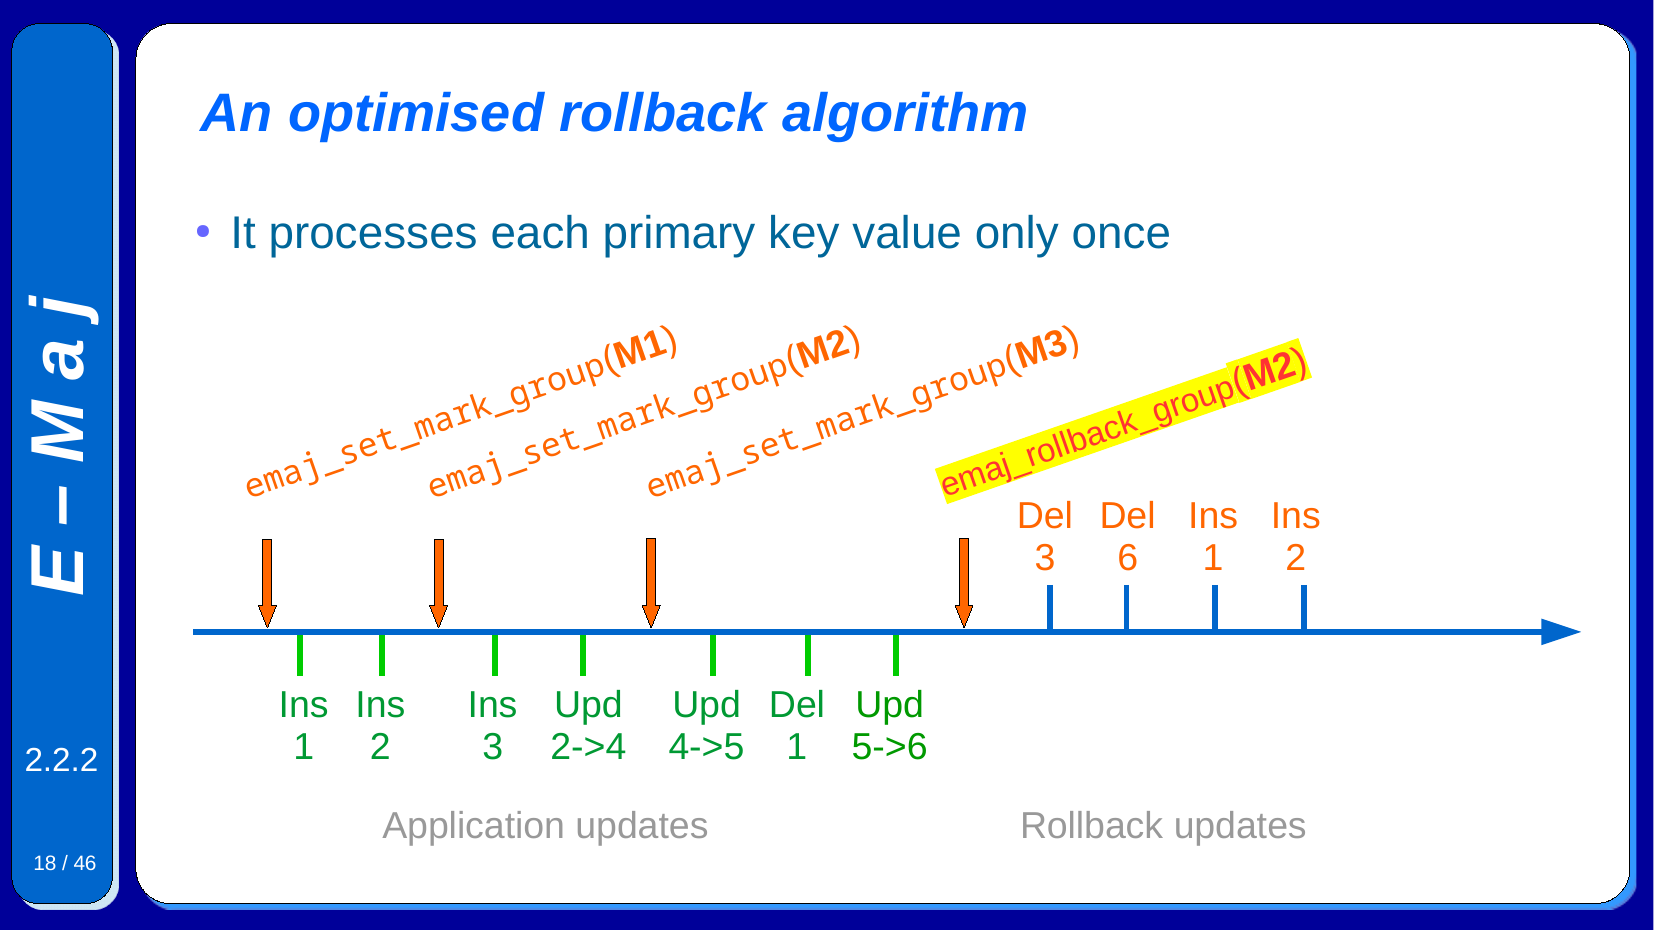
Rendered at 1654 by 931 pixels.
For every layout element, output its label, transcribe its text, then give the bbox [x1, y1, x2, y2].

text_box Ins 2 [1256, 487, 1347, 588]
text_box Upd 4->5 [653, 676, 779, 777]
text_box Del 3 [1002, 487, 1084, 588]
text_box Application updates [367, 796, 805, 854]
text_box Ins 3 [452, 676, 535, 777]
text_box Upd 2->4 [535, 676, 653, 777]
title An optimised rollback algorithm [200, 34, 1575, 191]
text_box emaj_set_mark_group(M2) [403, 302, 887, 530]
text_box [955, 538, 973, 628]
text_box [258, 539, 277, 628]
text_box emaj_set_mark_group(M1) [220, 302, 700, 530]
text_box Rollback updates [1005, 796, 1428, 854]
text_box emaj_rollback_group(M2) [917, 313, 1369, 530]
text_box Ins 1 [1187, 487, 1256, 588]
text_box Del 6 [1084, 487, 1187, 588]
text_box Ins 1 [263, 676, 340, 777]
text_box [429, 539, 448, 628]
text_box emaj_set_mark_group(M3) [622, 302, 1105, 530]
text_box [642, 538, 661, 628]
text_box Upd 5->6 [836, 676, 962, 777]
list It processes each primary key value only once [177, 206, 1587, 827]
text_box Ins 2 [340, 676, 432, 777]
text_box Del 1 [779, 676, 836, 777]
